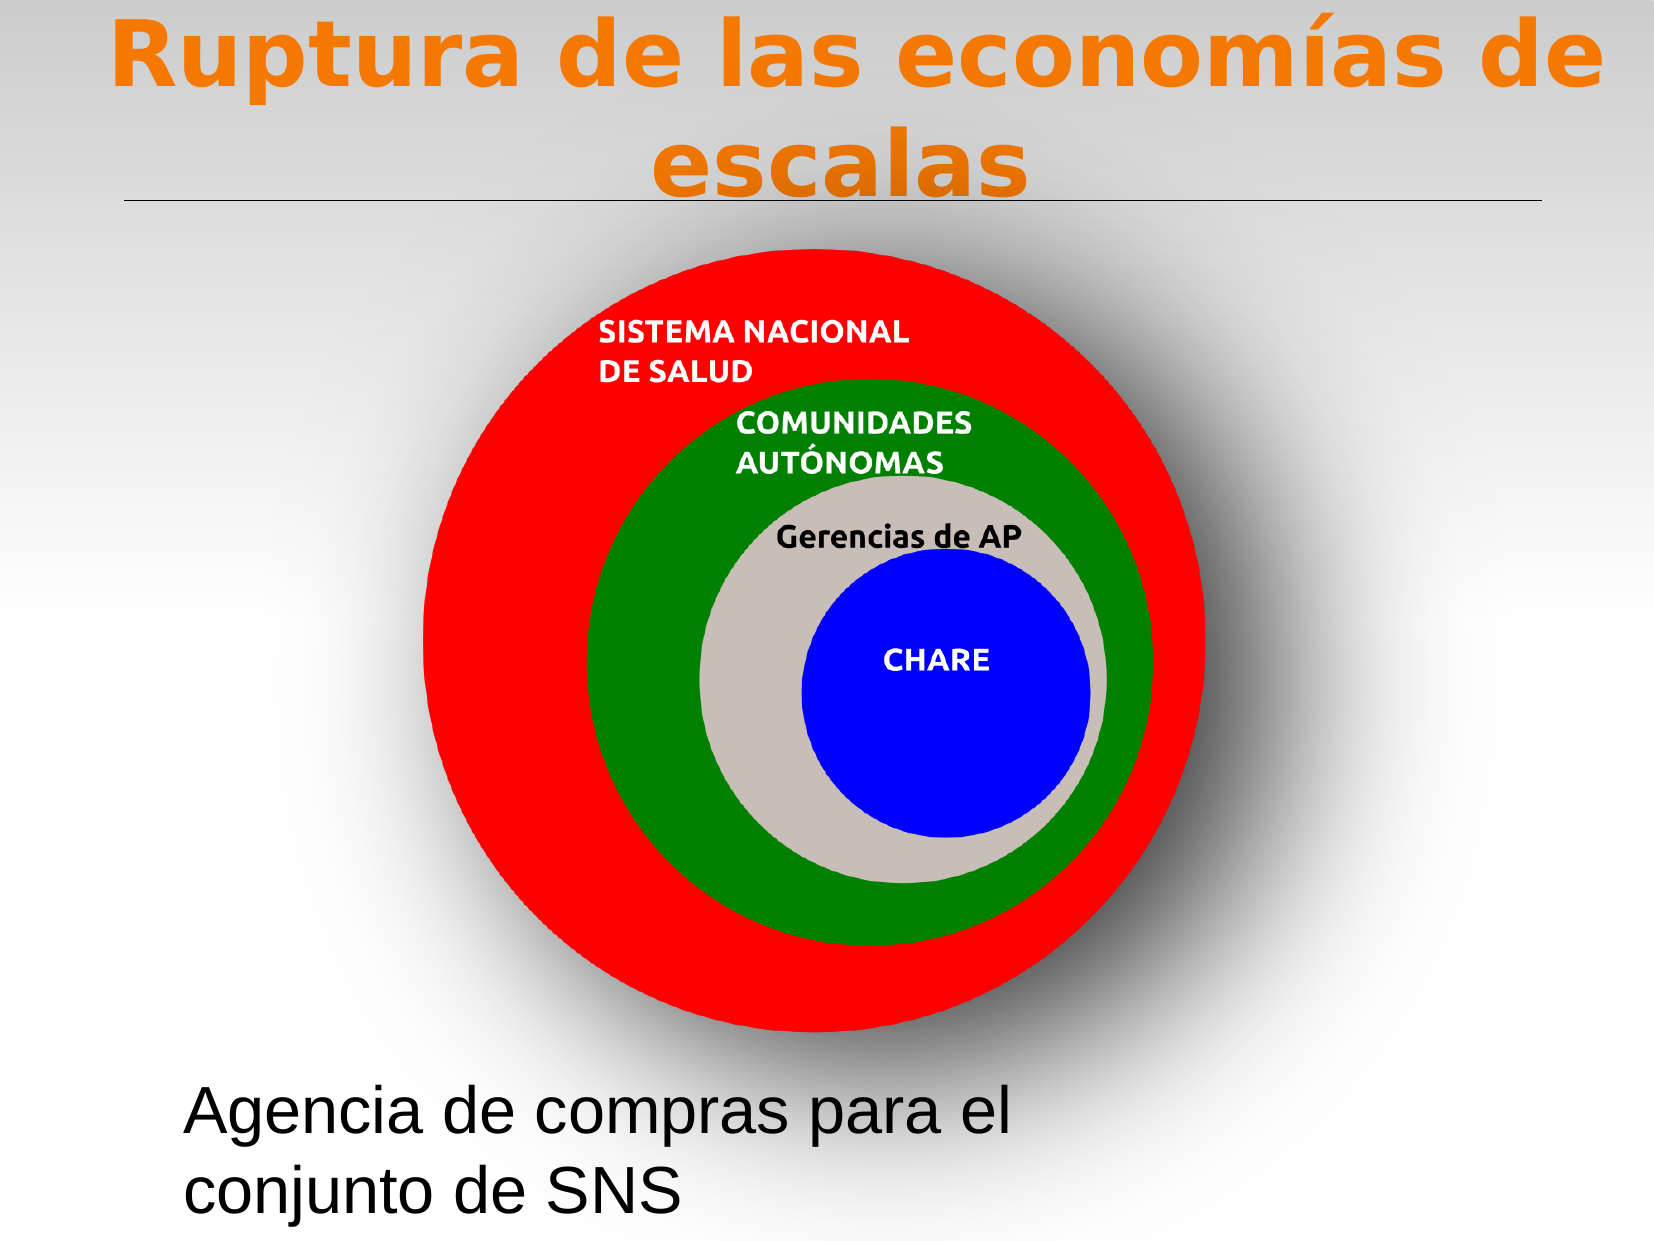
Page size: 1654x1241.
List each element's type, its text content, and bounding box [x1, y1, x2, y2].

list Agencia de compras para el conjunto de SNS [183, 1062, 265, 1128]
picture [265, 58, 1506, 1241]
title Ruptura de las economías de escalas [59, 0, 1625, 215]
